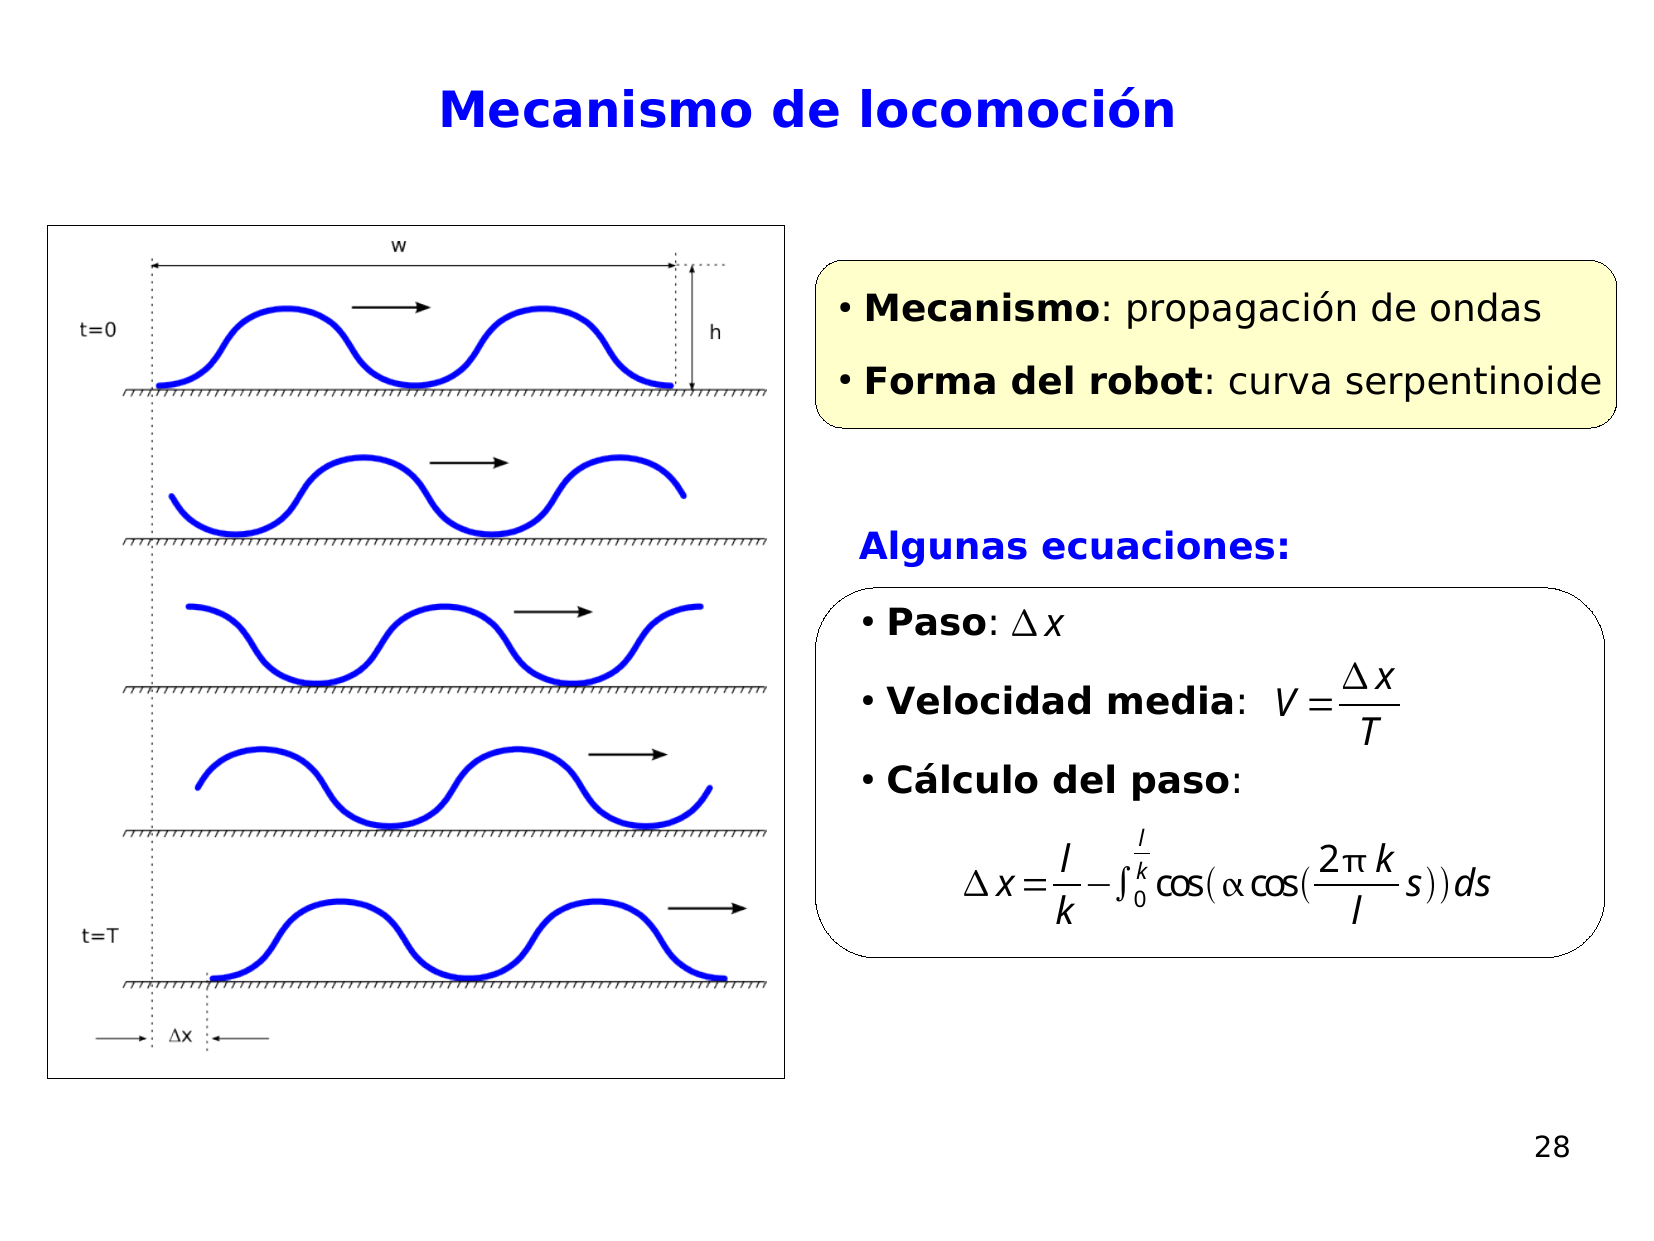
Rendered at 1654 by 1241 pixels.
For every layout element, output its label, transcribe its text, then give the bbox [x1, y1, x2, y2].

text_box Paso: Velocidad media: Cálculo del paso: [846, 593, 1324, 810]
picture [80, 241, 767, 1054]
chart [953, 825, 1502, 936]
text_box Mecanismo: propagación de ondas Forma del robot: curva serpentinoide [823, 279, 1639, 411]
text_box Mecanismo de locomoción [423, 73, 1193, 147]
text_box Algunas ecuaciones: [831, 517, 1373, 576]
chart [1324, 653, 1412, 756]
text_box [815, 260, 1616, 429]
